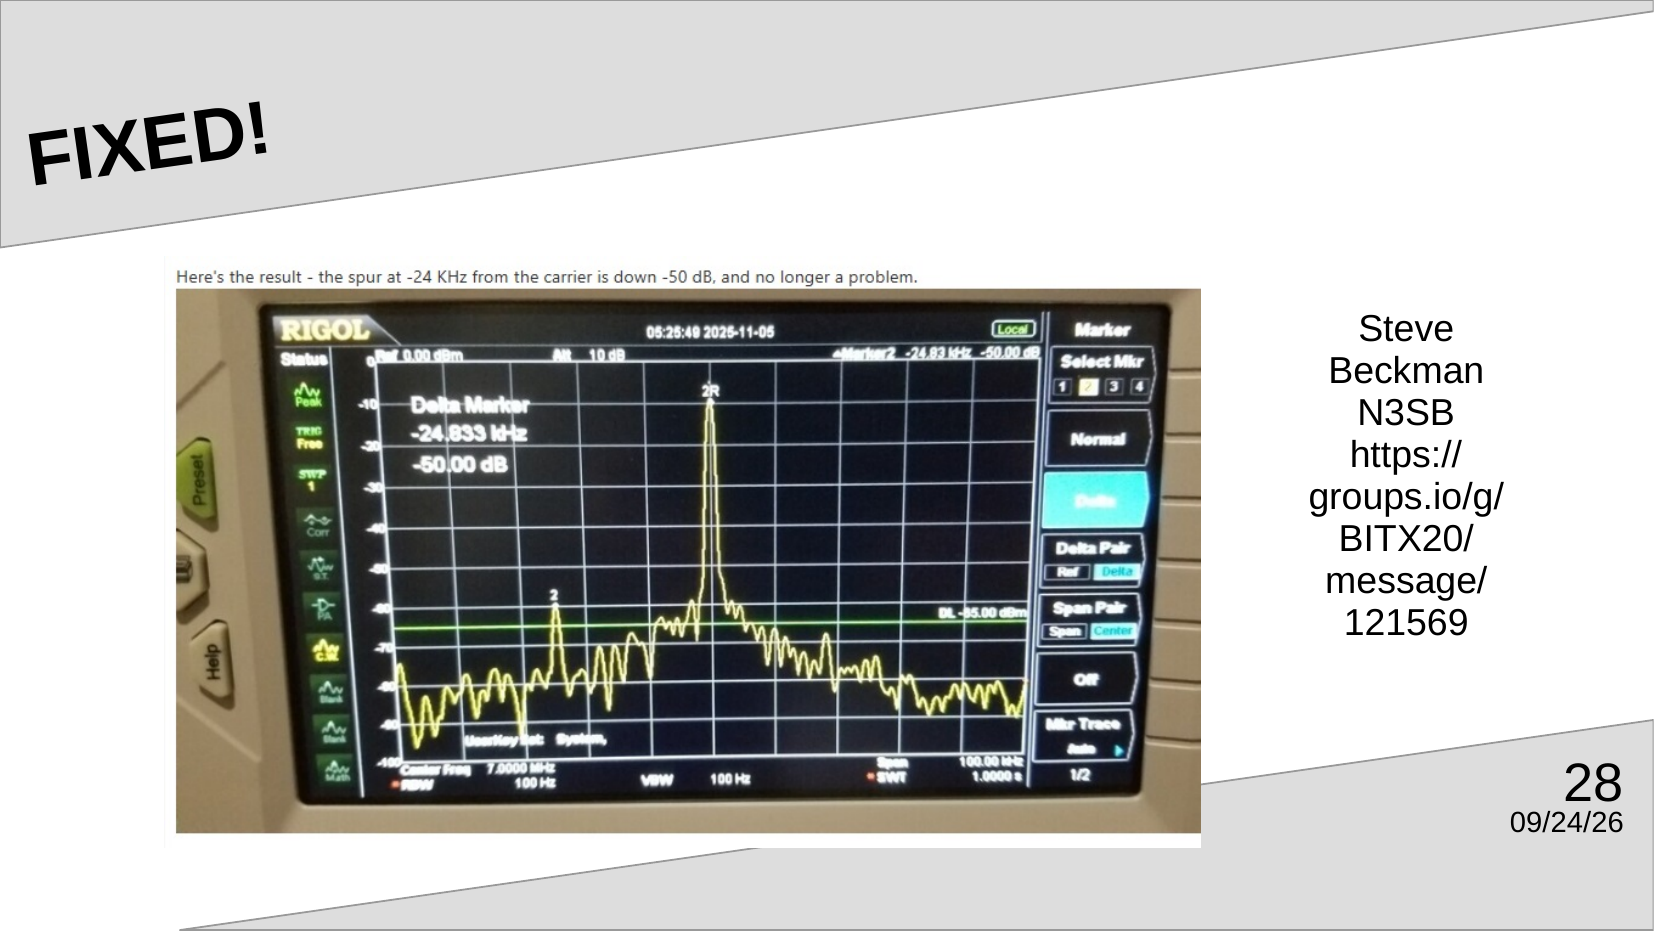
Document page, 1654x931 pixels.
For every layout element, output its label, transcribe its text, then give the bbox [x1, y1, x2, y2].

text_box Steve Beckman N3SB https://groups.io/g/BITX20/message/121569 [1275, 300, 1538, 735]
picture [164, 256, 1201, 848]
title FIXED! [16, 0, 1501, 239]
